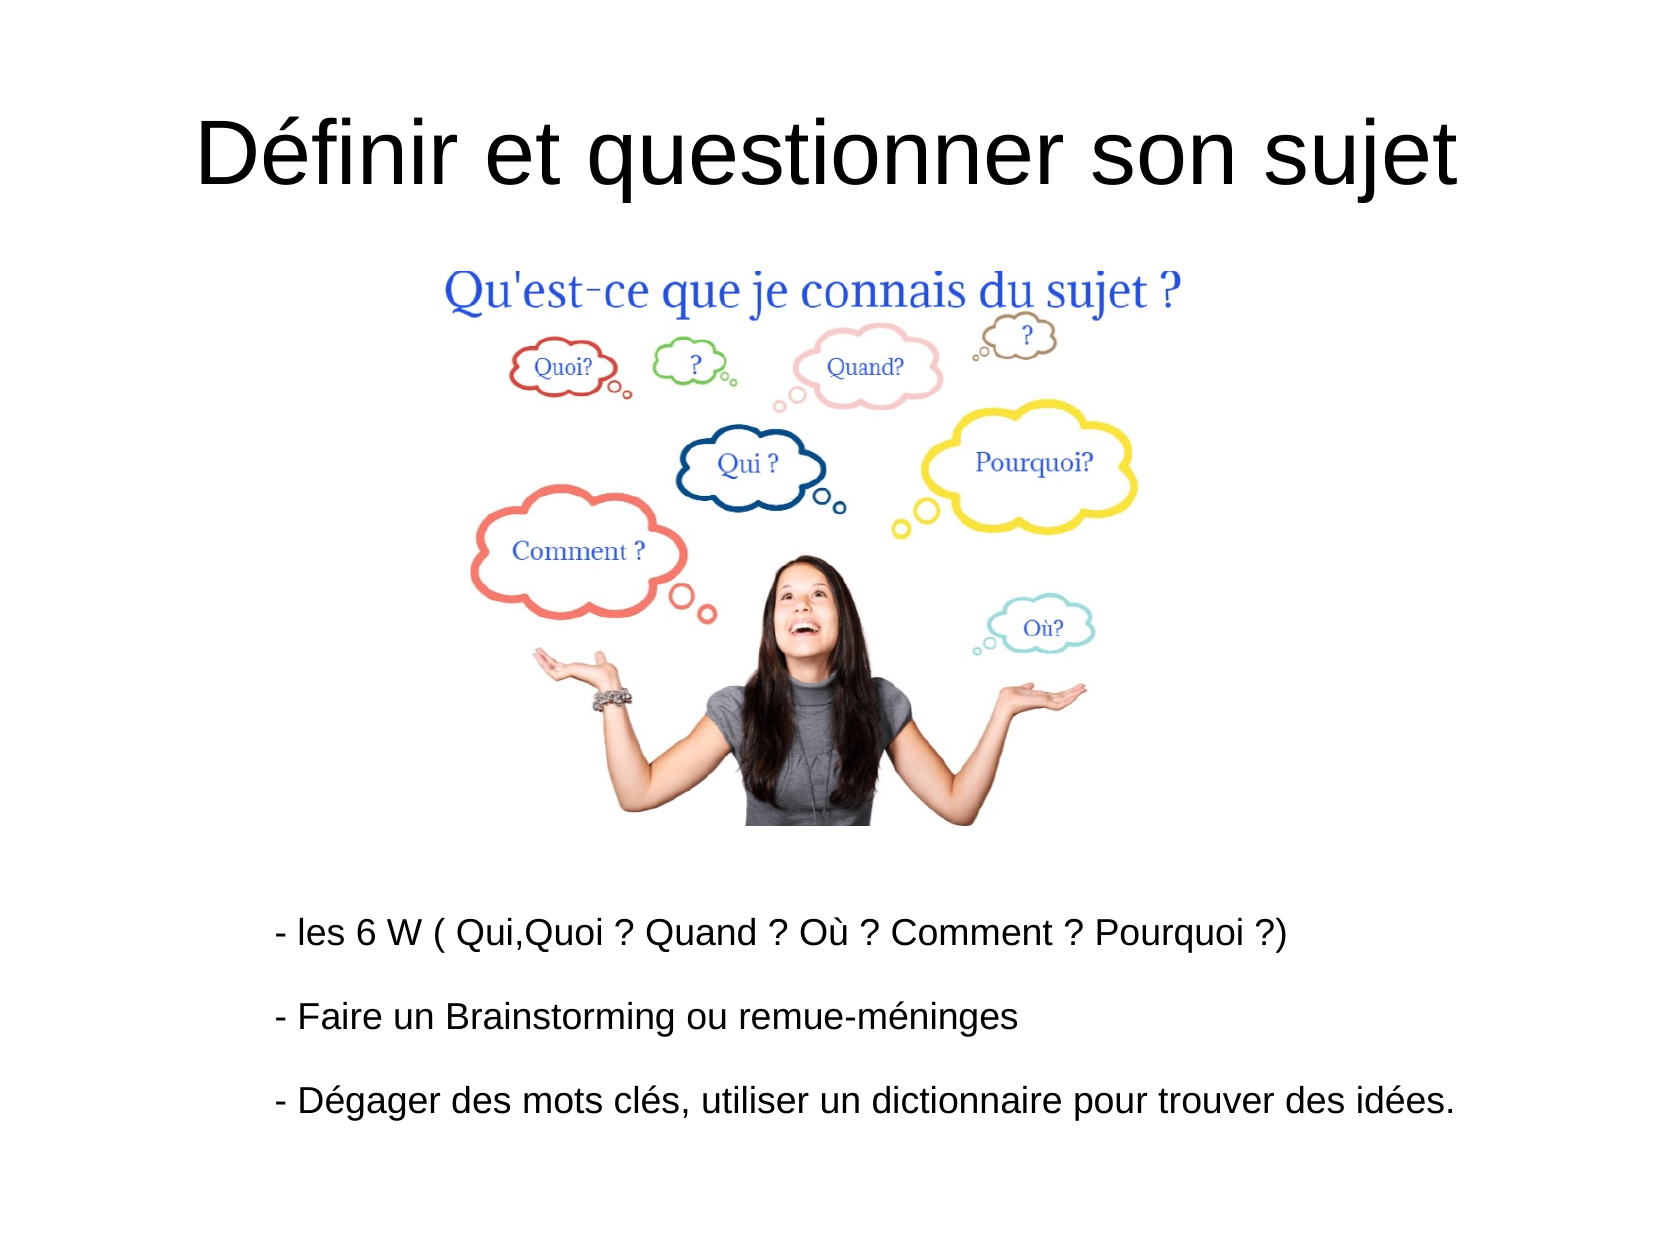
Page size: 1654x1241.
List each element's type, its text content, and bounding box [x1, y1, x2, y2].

title Définir et questionner son sujet [82, 49, 1571, 257]
text_box - les 6 W ( Qui,Quoi ? Quand ? Où ? Comment ? Pourquoi ?) - Faire un Brainstorming ou remue-méninges - Dégager des mots clés, utiliser un dictionnaire pour trouver des idées. [259, 862, 1489, 1129]
picture [437, 271, 1182, 826]
